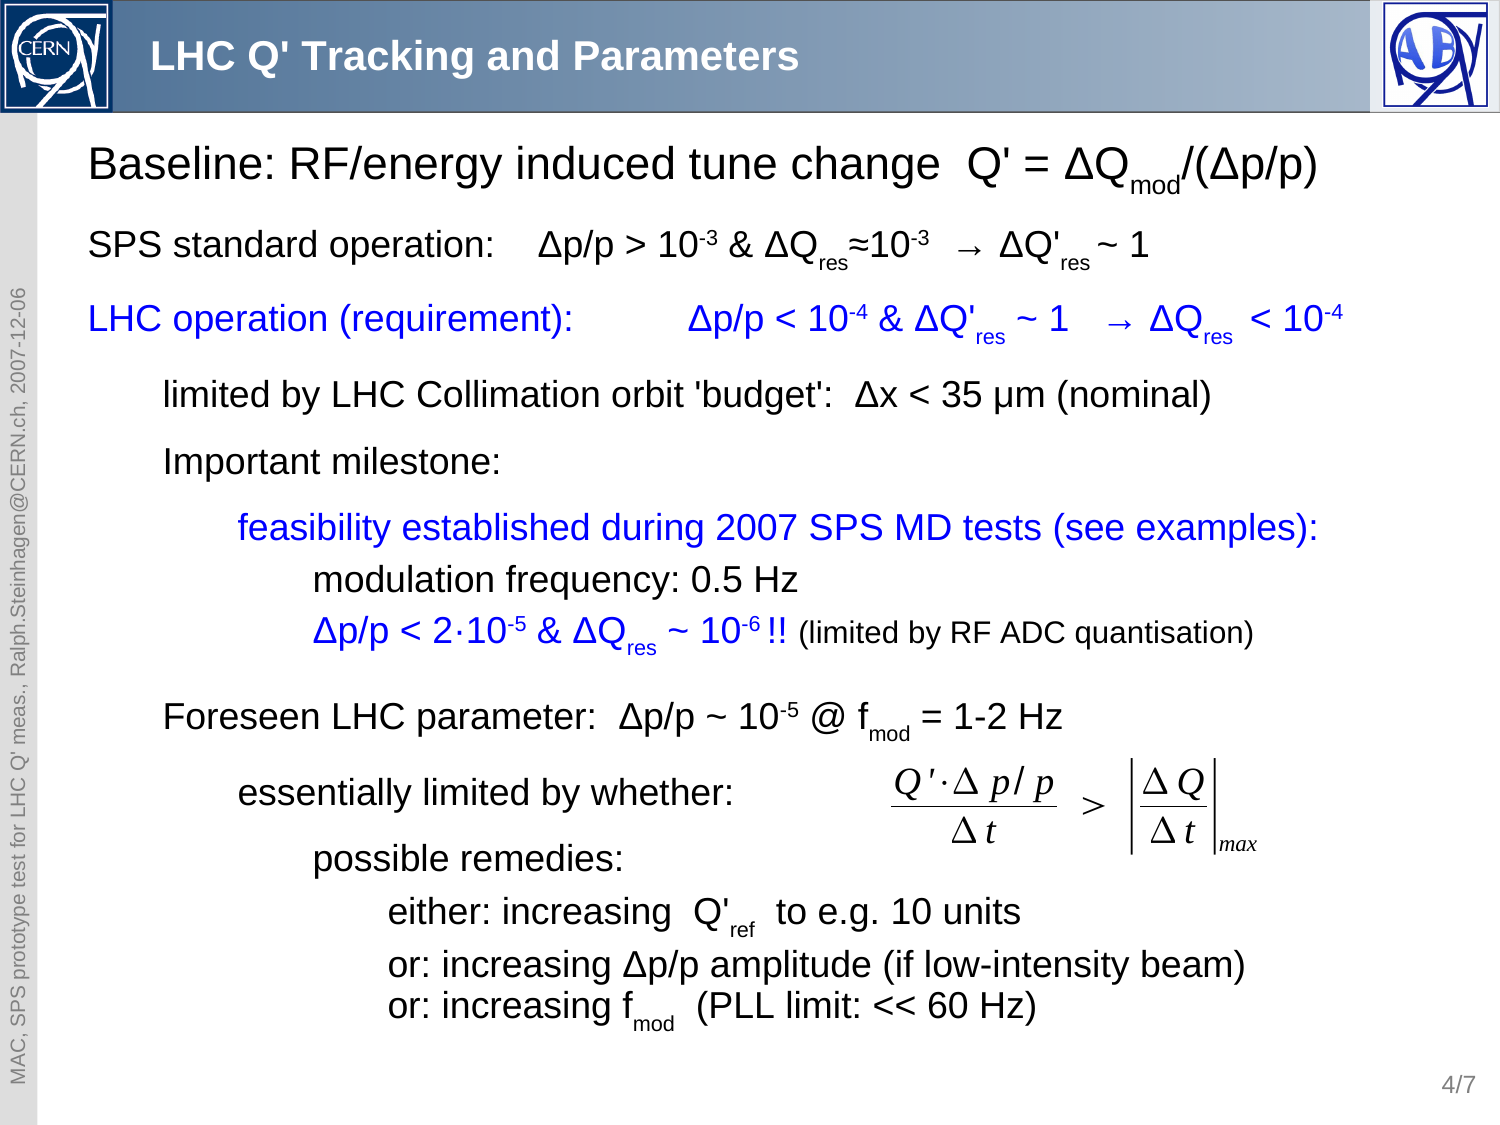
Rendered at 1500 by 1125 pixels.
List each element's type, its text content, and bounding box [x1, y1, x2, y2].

picture [0, 0, 113, 113]
chart [879, 755, 1265, 857]
list Baseline: RF/energy induced tune change Q' = ΔQmod/(Δp/p) SPS standard operation: Δp/p > 10-3 & ΔQres≈10-3 → ΔQ'res ~ 1 LHC operation (requirement): Δp/p < 10-4 & ΔQ'res ~ 1 → ΔQres < 10-4 limited by LHC Collimation orbit 'budget': Δx < 35 μm (nominal) Important milestone: feasibility established during 2007 SPS MD tests (see examples): modulation frequency: 0.5 Hz Δp/p < 2·10-5 & ΔQres ~ 10-6 !! (limited by RF ADC quantisation) Foreseen LHC parameter: Δp/p ~ 10-5 @ fmod = 1-2 Hz essentially limited by whether: possible remedies: either: increasing Q'ref to e.g. 10 units or: increasing Δp/p amplitude (if low-intensity beam) or: increasing fmod (PLL limit: << 60 Hz) [87, 137, 1438, 1037]
picture [1382, 1, 1489, 108]
title LHC Q' Tracking and Parameters [150, 7, 1201, 106]
